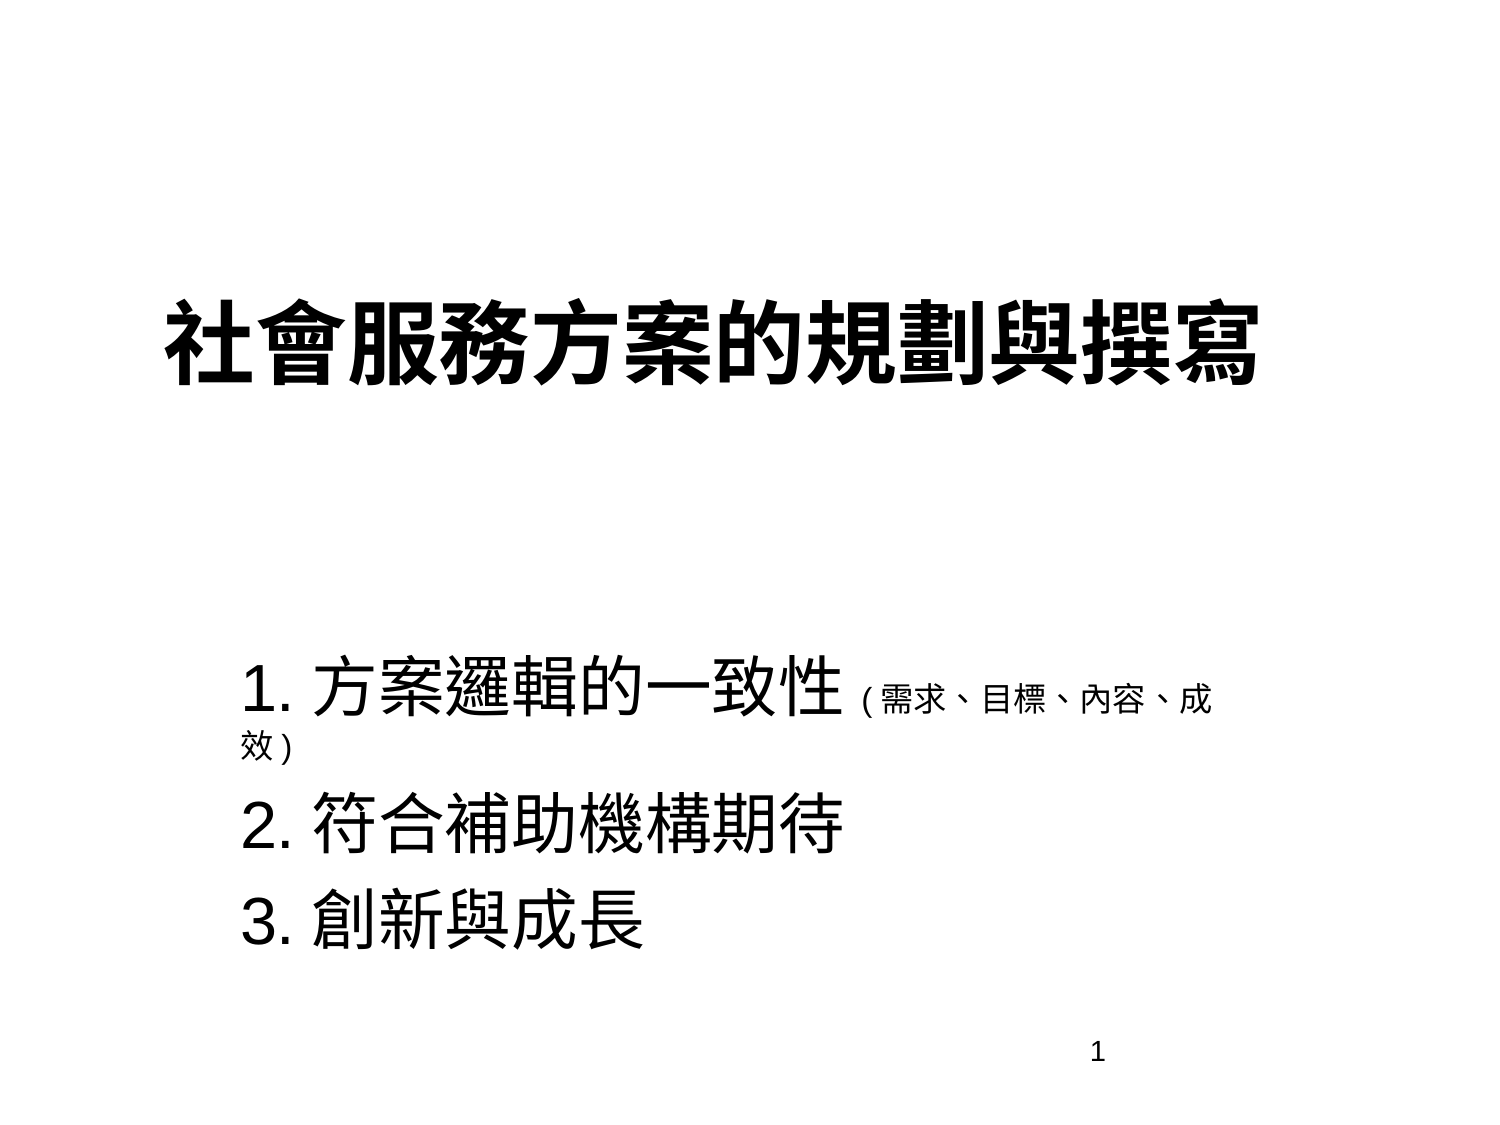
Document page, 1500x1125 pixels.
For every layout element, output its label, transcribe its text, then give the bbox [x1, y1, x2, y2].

text_box [1074, 1024, 1426, 1103]
title 社會服務方案的規劃與撰寫 [76, 220, 1352, 462]
subtitle 1.方案邏輯的一致性(需求、目標、內容、成效) 2.符合補助機構期待 3.創新與成長 [225, 637, 1276, 925]
